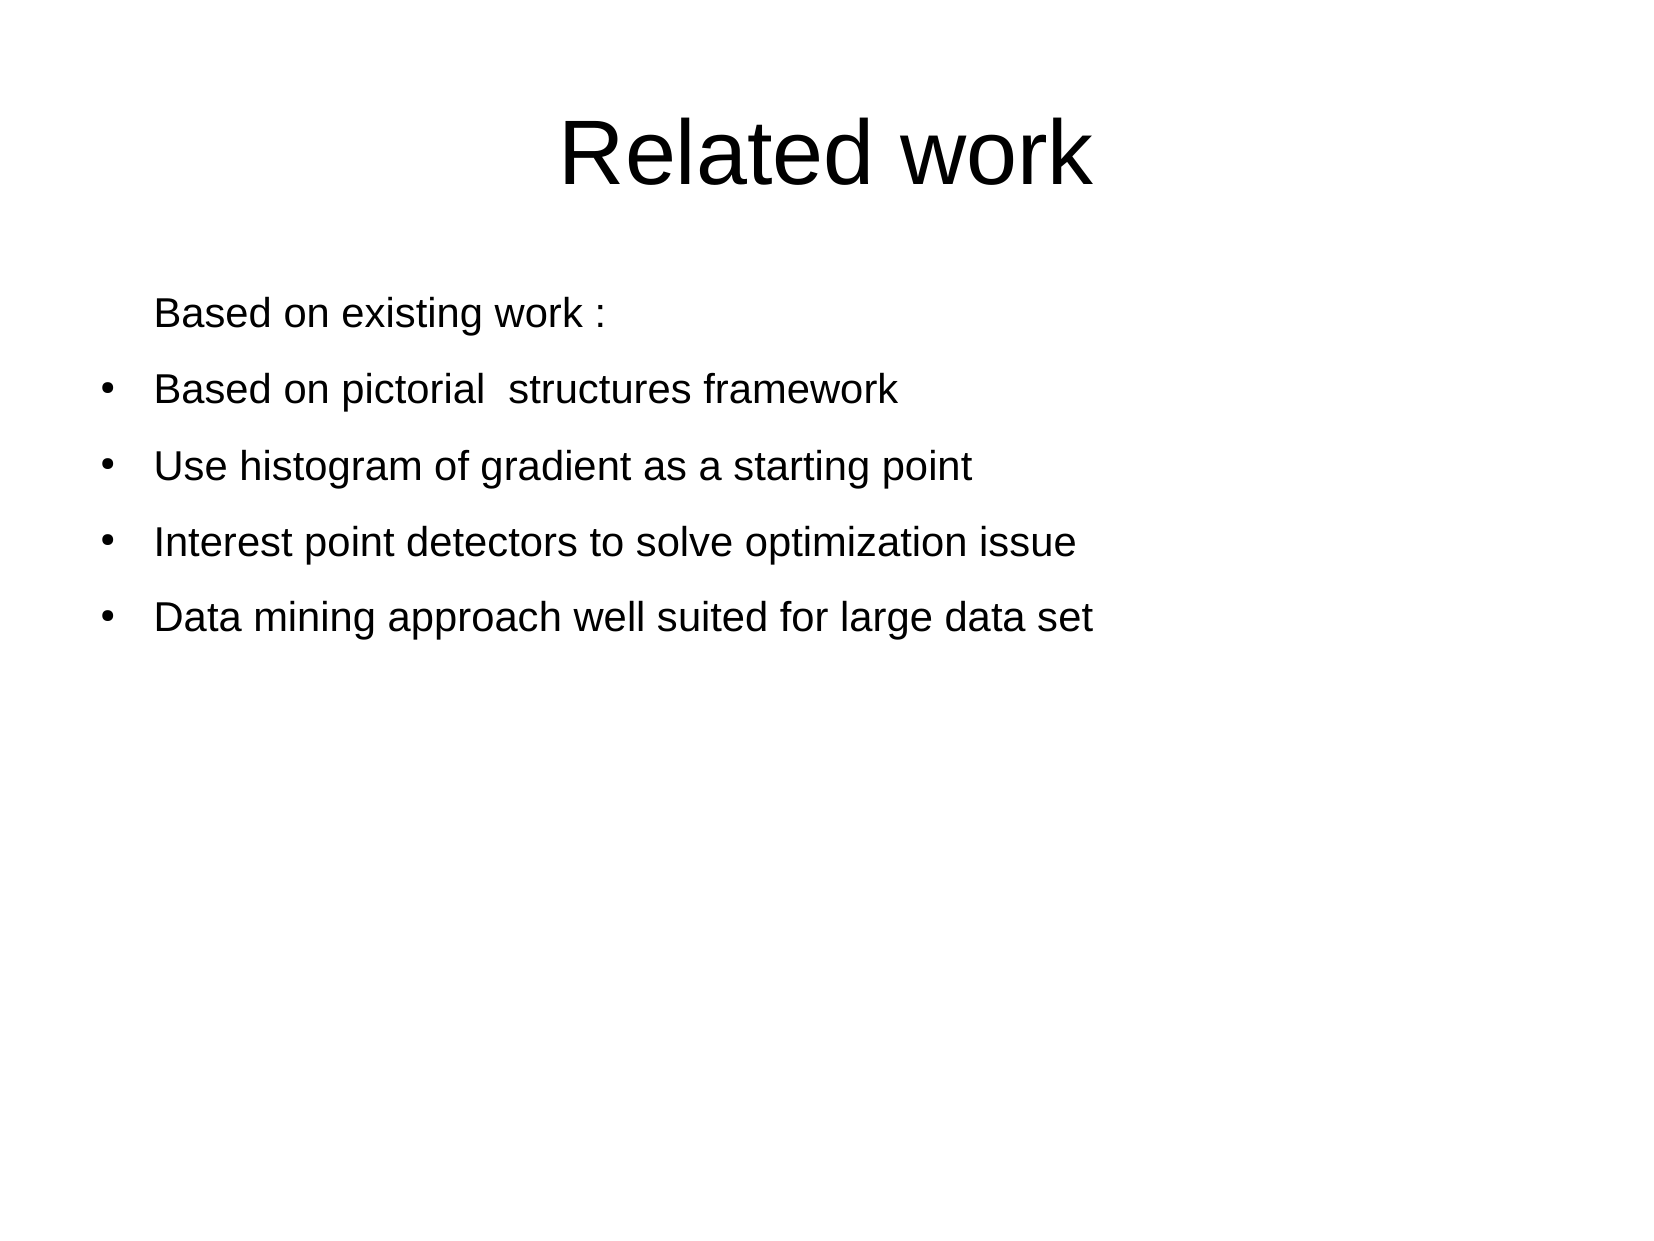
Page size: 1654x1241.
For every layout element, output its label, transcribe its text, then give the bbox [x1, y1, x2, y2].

list Based on existing work : Based on pictorial structures framework Use histogram of gradient as a starting point Interest point detectors to solve optimization issue Data mining approach well suited for large data set [82, 290, 1571, 1109]
title Related work [82, 49, 1571, 257]
